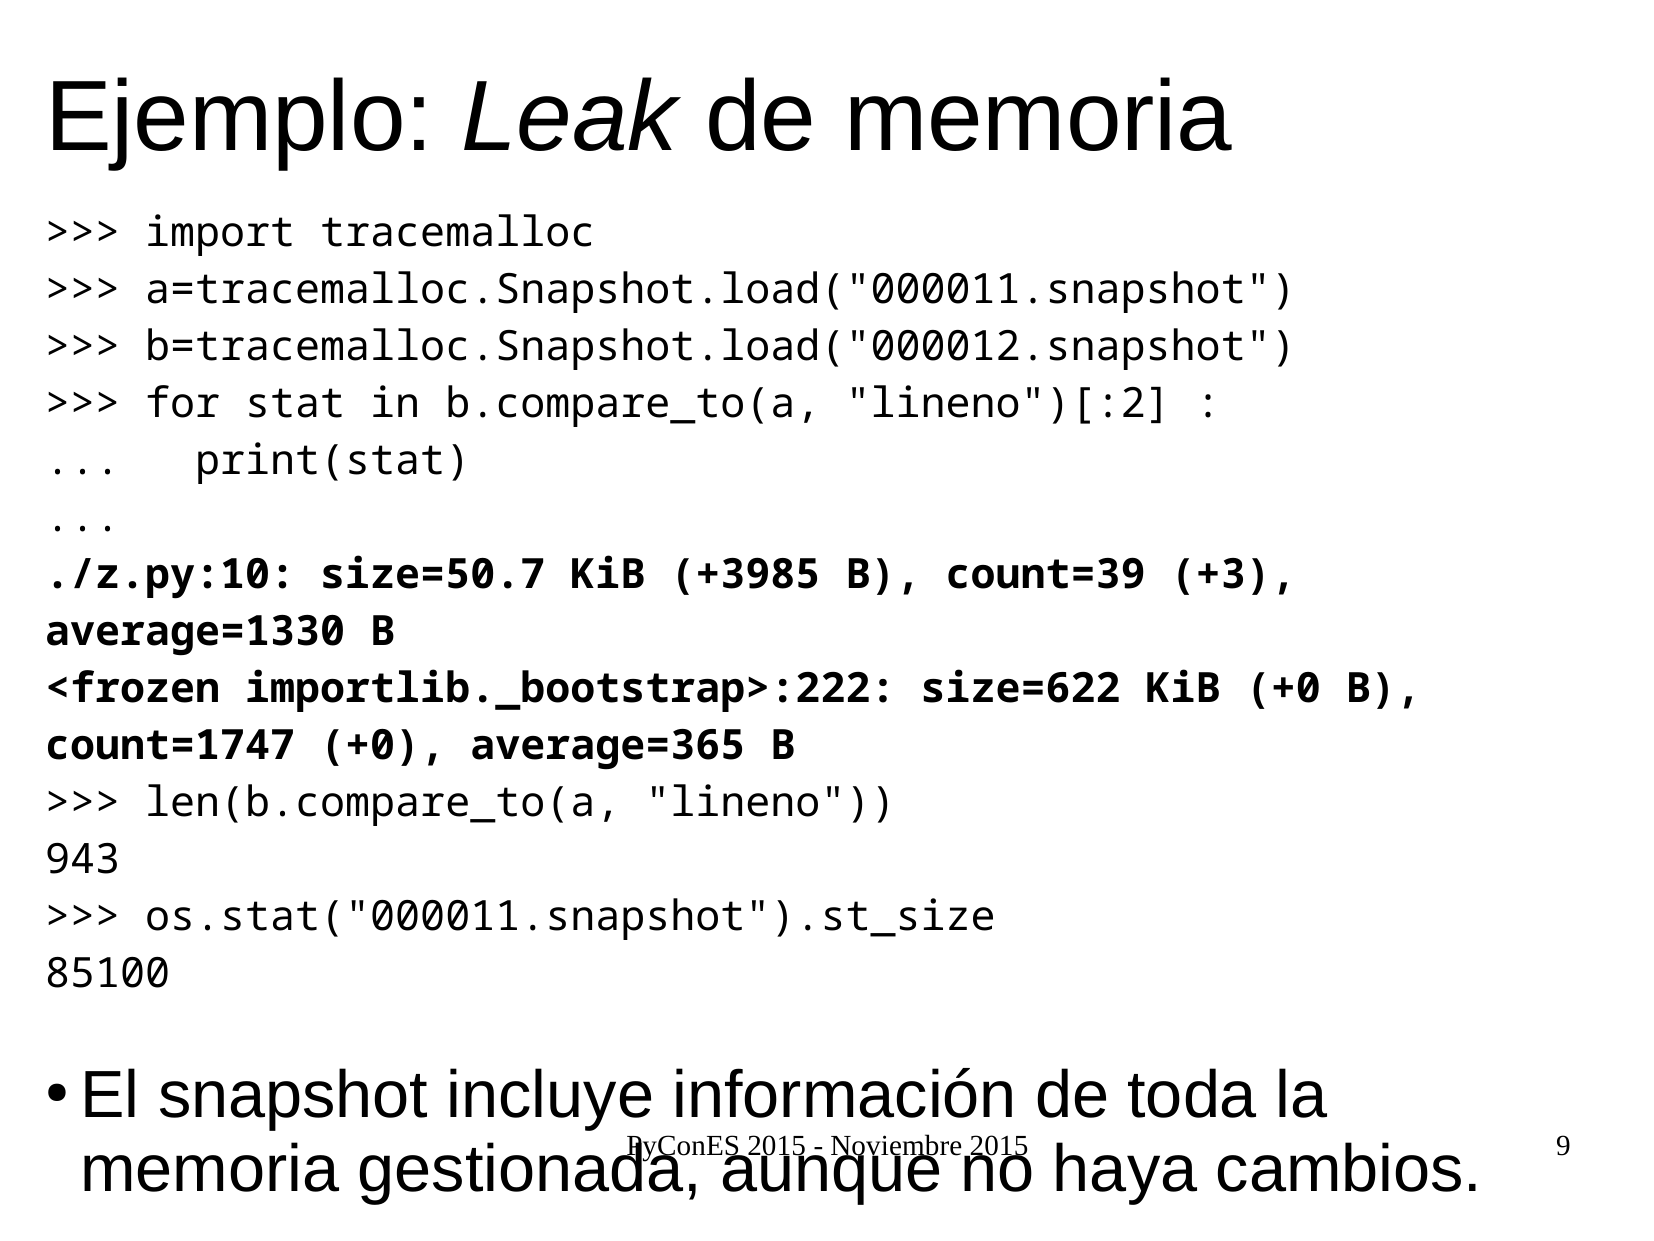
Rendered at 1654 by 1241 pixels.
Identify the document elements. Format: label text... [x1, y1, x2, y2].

subtitle Ejemplo: Leak de memoria >>> import tracemalloc >>> a=tracemalloc.Snapshot.load("000011.snapshot") >>> b=tracemalloc.Snapshot.load("000012.snapshot") >>> for stat in b.compare_to(a, "lineno")[:2] : ... print(stat) ... ./z.py:10: size=50.7 KiB (+3985 B), count=39 (+3), average=1330 B <frozen importlib._bootstrap>:222: size=622 KiB (+0 B), count=1747 (+0), average=365 B >>> len(b.compare_to(a, "lineno")) 943 >>> os.stat("000011.snapshot").st_size 85100 El snapshot incluye información de toda la memoria gestionada, aunque no haya cambios. [45, 60, 1606, 1096]
